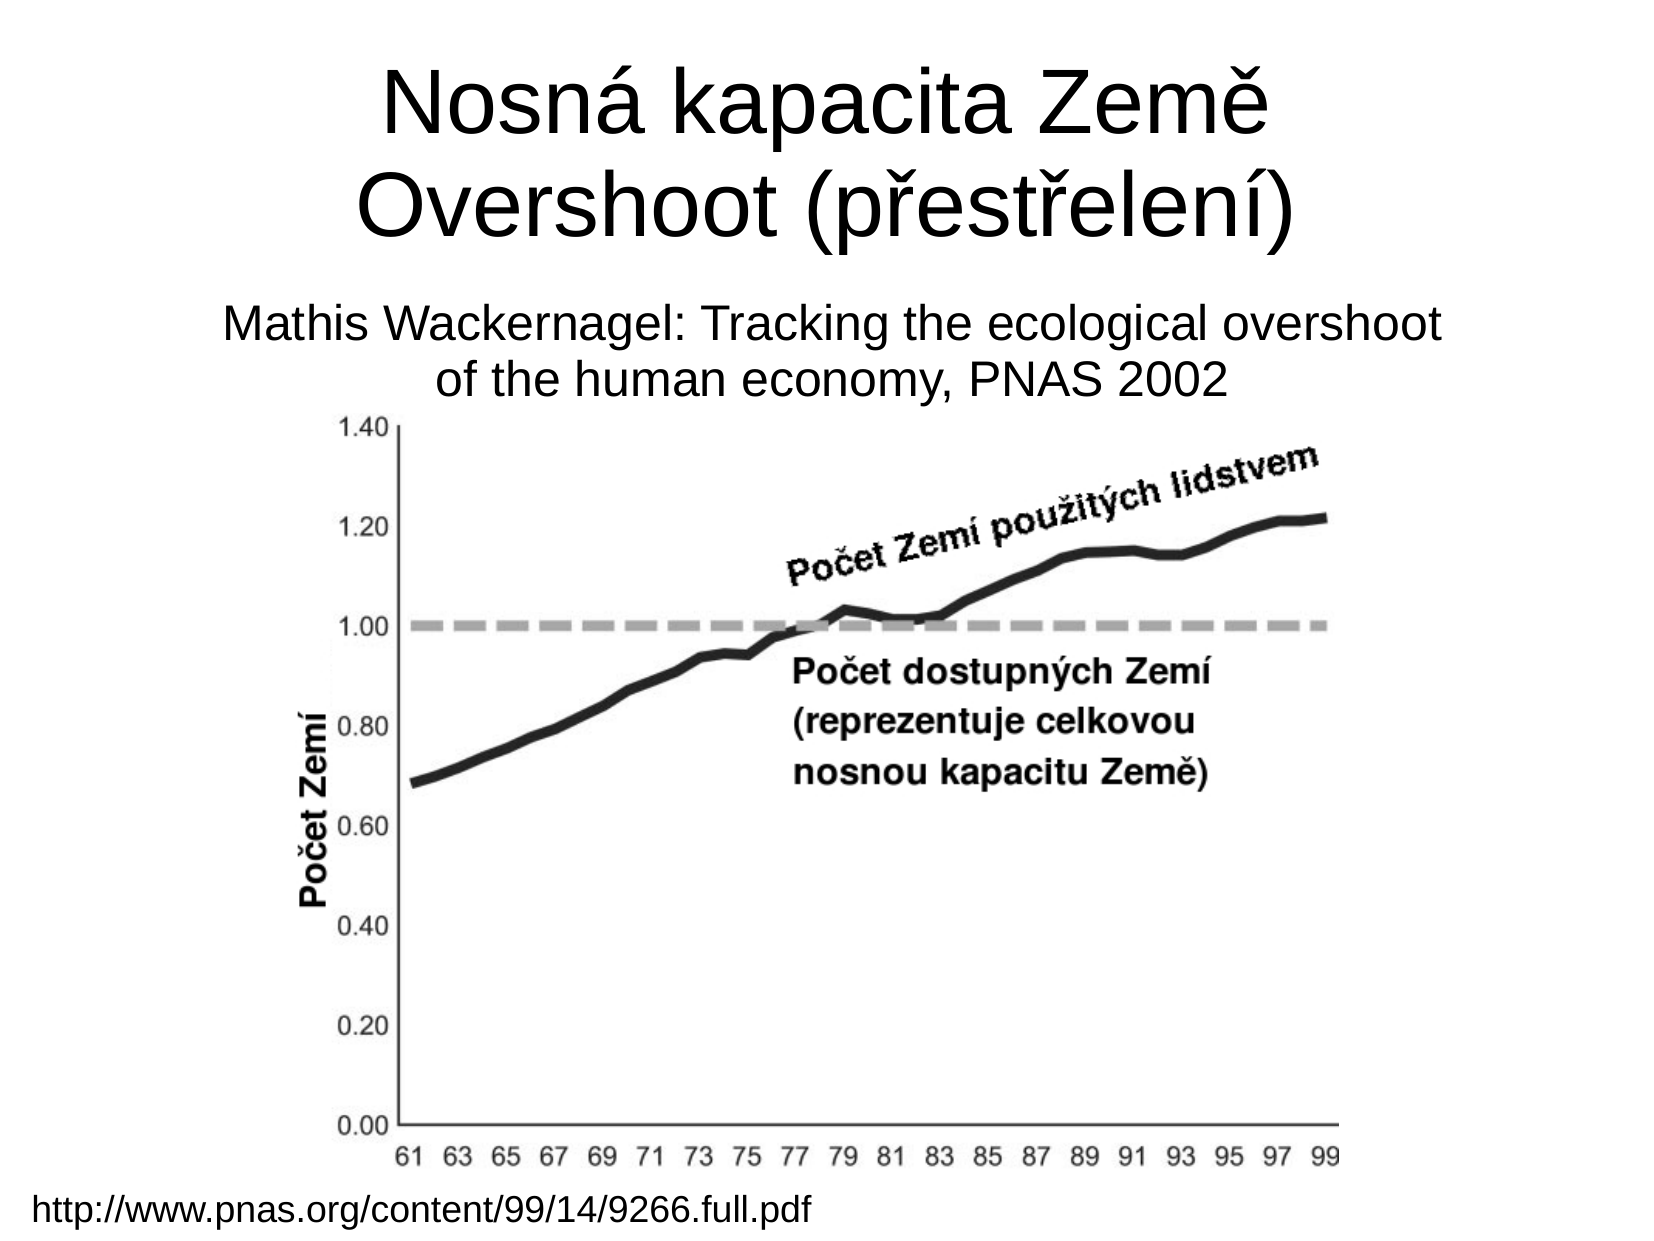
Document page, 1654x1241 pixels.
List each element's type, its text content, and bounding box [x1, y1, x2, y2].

title Nosná kapacita Země Overshoot (přestřelení) [82, 49, 1571, 257]
picture [295, 413, 1339, 1182]
text_box http://www.pnas.org/content/99/14/9266.full.pdf [16, 1181, 827, 1238]
subtitle Mathis Wackernagel: Tracking the ecological overshoot of the human economy, PNAS 2002 [88, 295, 1577, 407]
